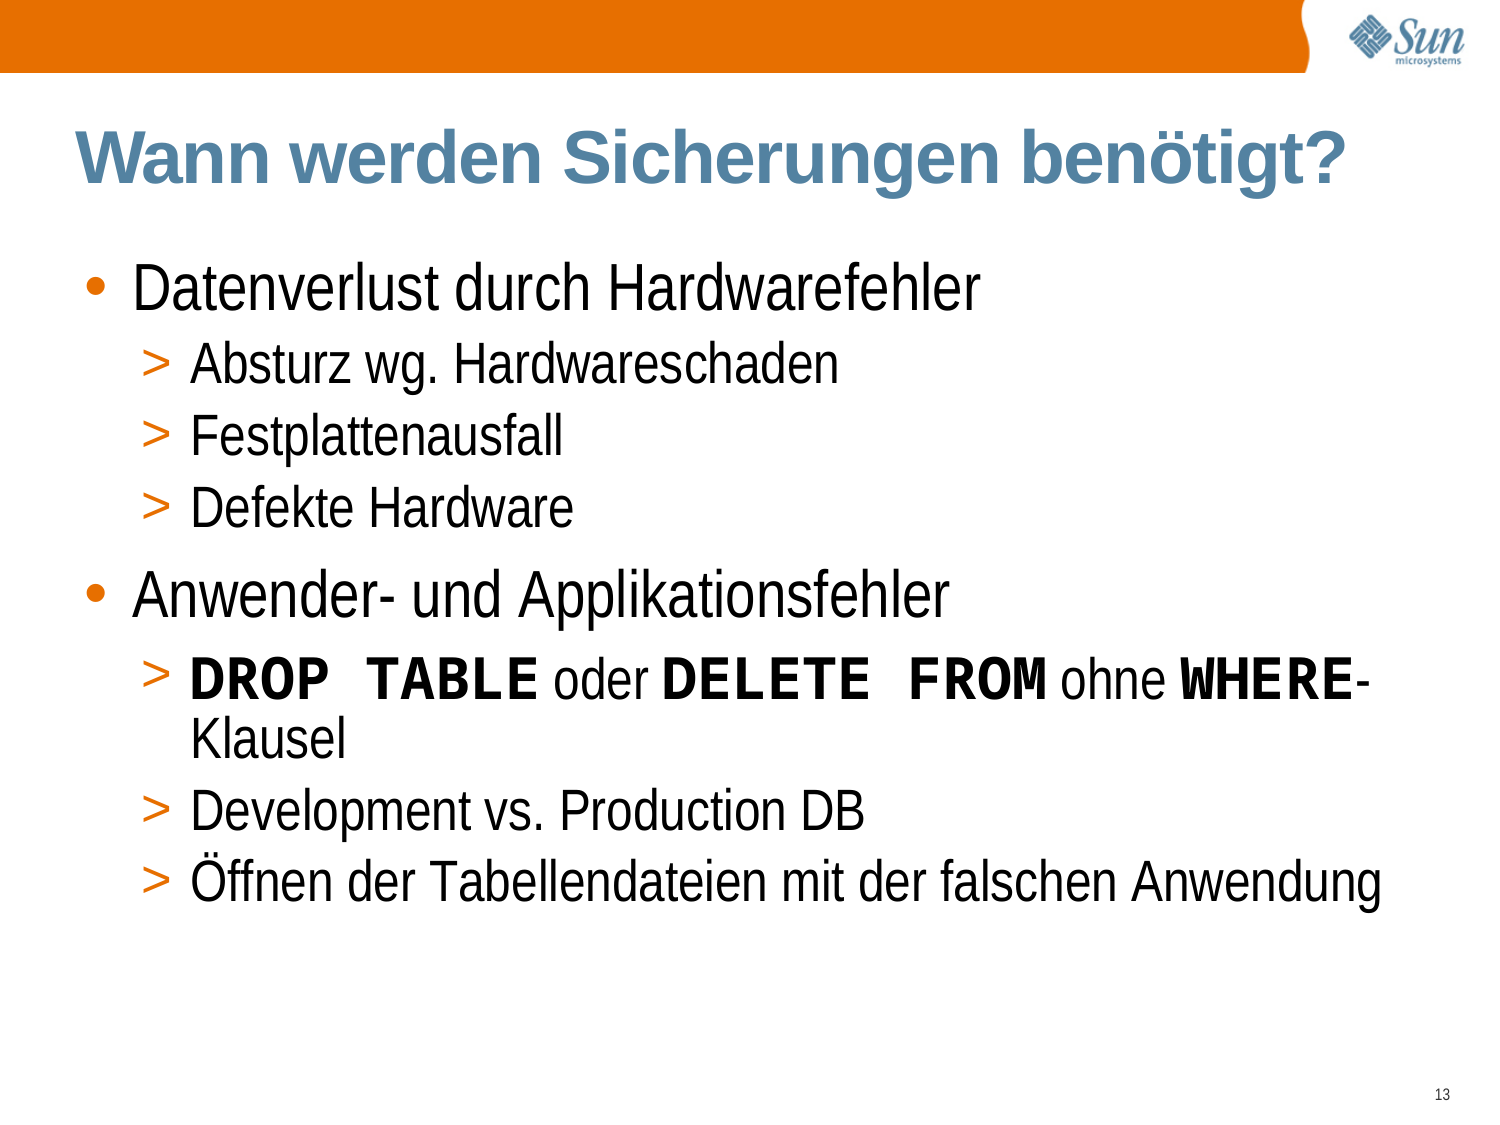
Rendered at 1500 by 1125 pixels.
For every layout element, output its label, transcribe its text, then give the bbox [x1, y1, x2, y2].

title Wann werden Sicherungen benötigt? [75, 123, 1437, 227]
picture [0, 0, 1500, 73]
list Datenverlust durch Hardwarefehler Absturz wg. Hardwareschaden Festplattenausfall Defekte Hardware Anwender- und Applikationsfehler DROP TABLE oder DELETE FROM ohne WHERE-Klausel Development vs. Production DB Öffnen der Tabellendateien mit der falschen Anwendung [64, 258, 1401, 1047]
